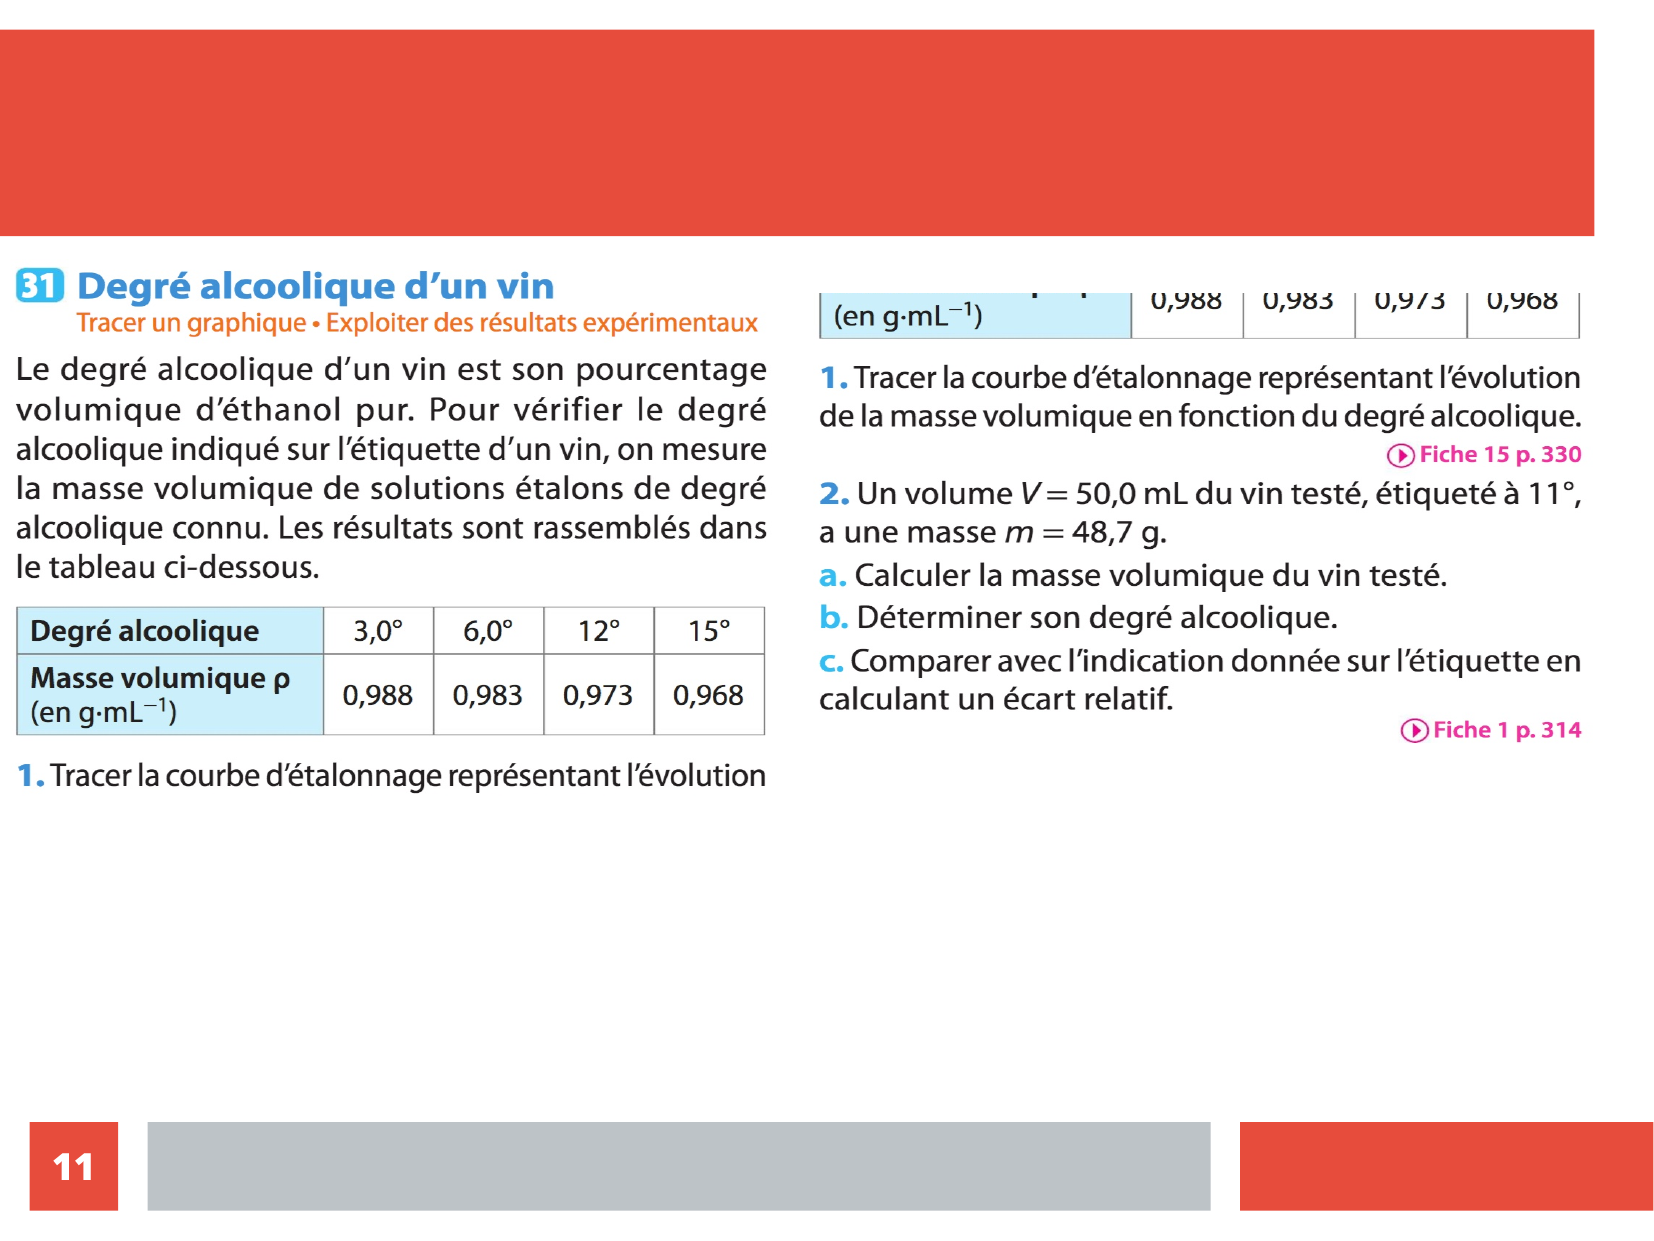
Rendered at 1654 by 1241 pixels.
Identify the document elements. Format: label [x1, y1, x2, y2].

picture [813, 293, 1595, 745]
picture [10, 259, 780, 797]
